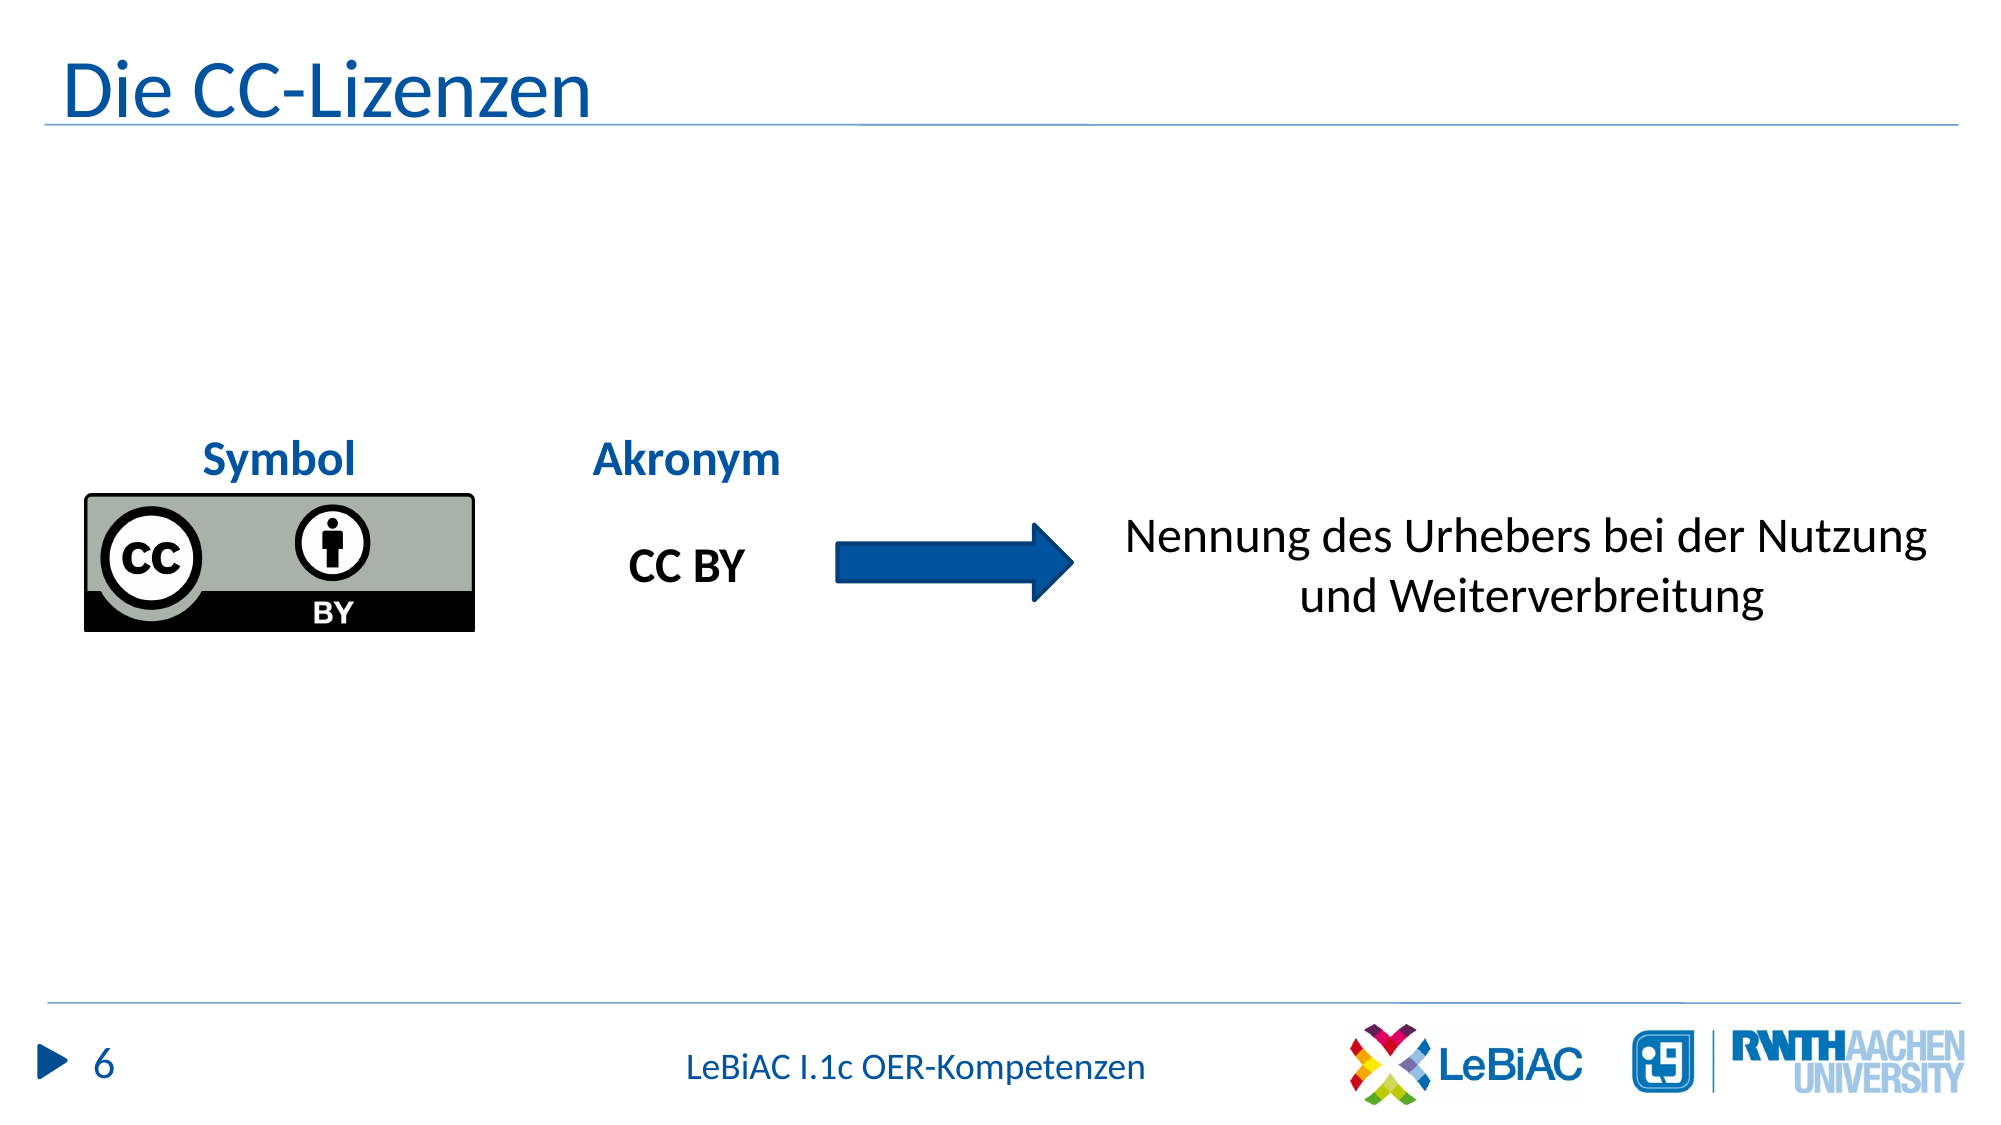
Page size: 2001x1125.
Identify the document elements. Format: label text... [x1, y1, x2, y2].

text_box [837, 524, 1072, 601]
picture [1350, 1024, 1582, 1105]
picture [84, 493, 475, 632]
text_box Symbol [187, 417, 372, 493]
title Die CC-Lizenzen [47, 42, 1959, 125]
text_box CC BY [614, 524, 761, 600]
text_box Akronym [577, 417, 797, 493]
text_box Nennung des Urhebers bei der Nutzung und Weiterverbreitung [1109, 494, 1954, 630]
picture [1631, 1028, 1966, 1094]
